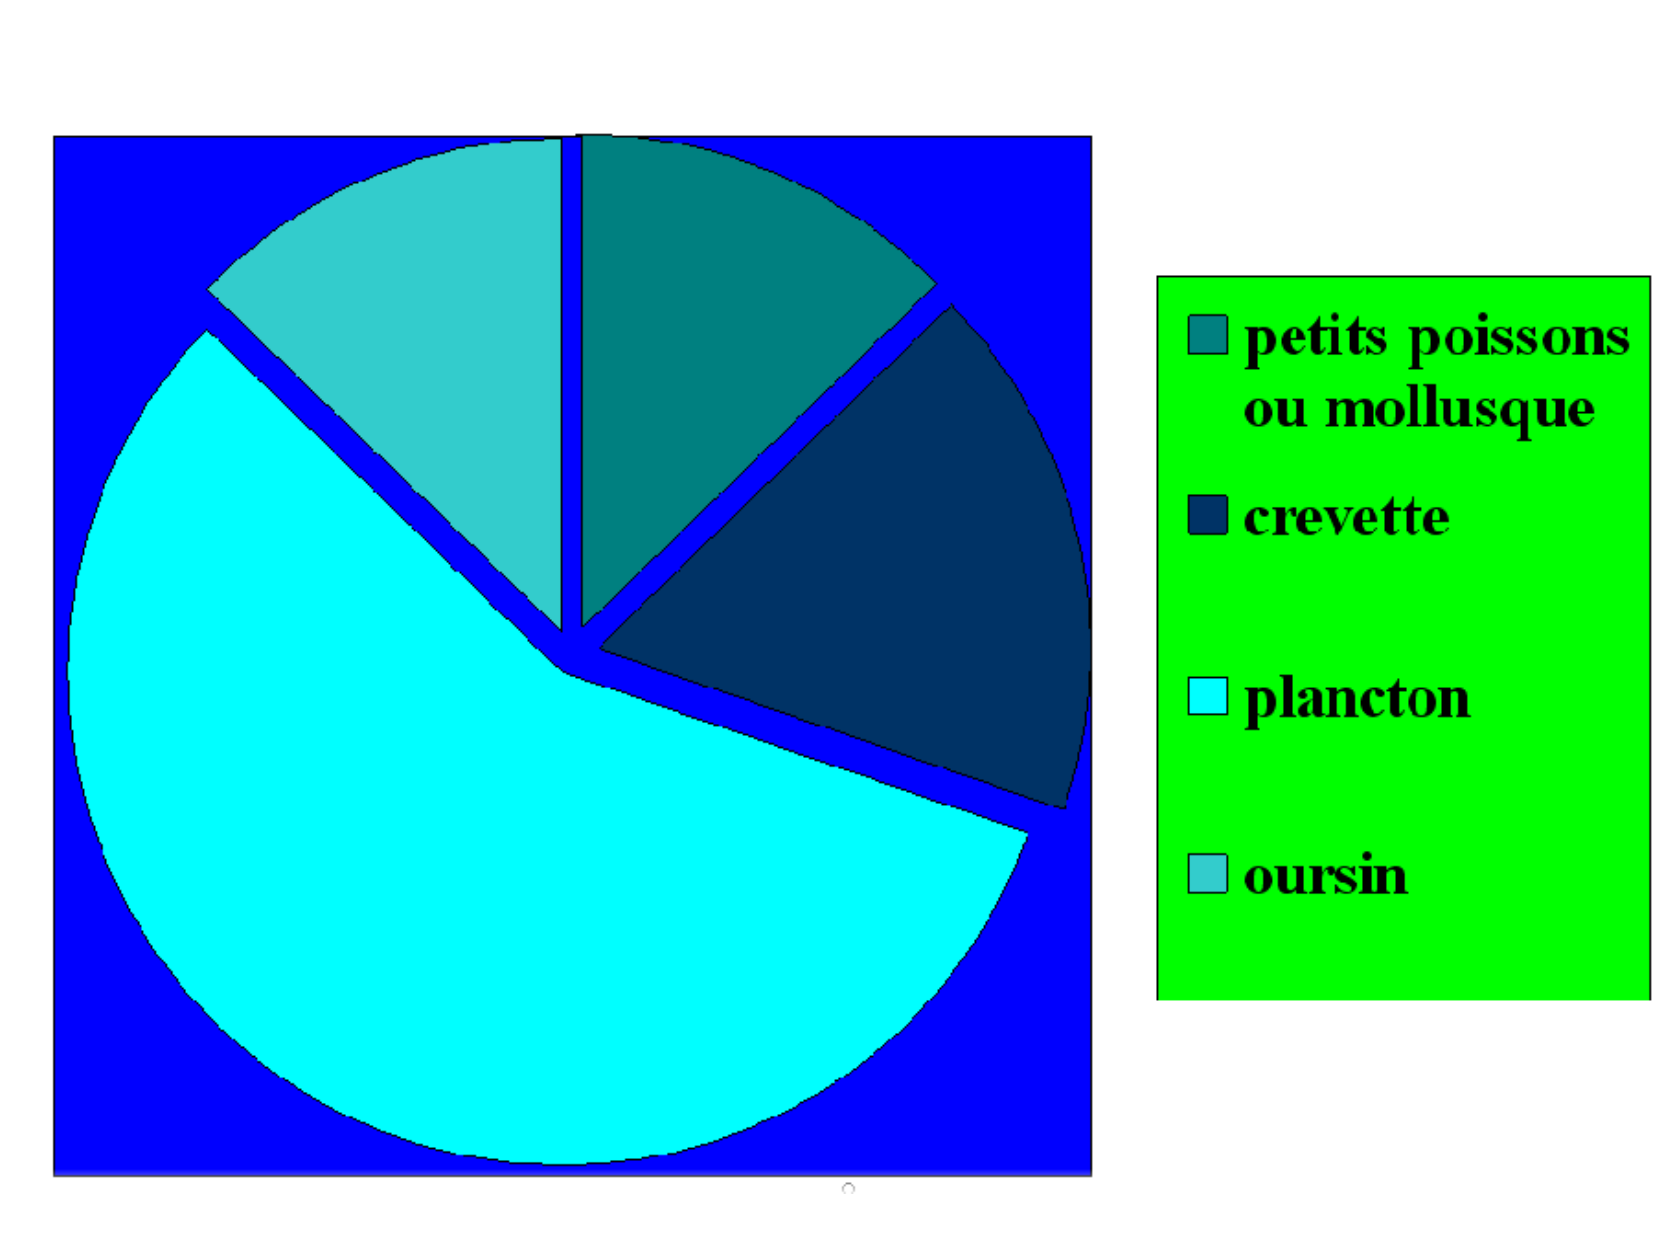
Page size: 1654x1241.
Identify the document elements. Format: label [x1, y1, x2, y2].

picture [26, 103, 1654, 1194]
